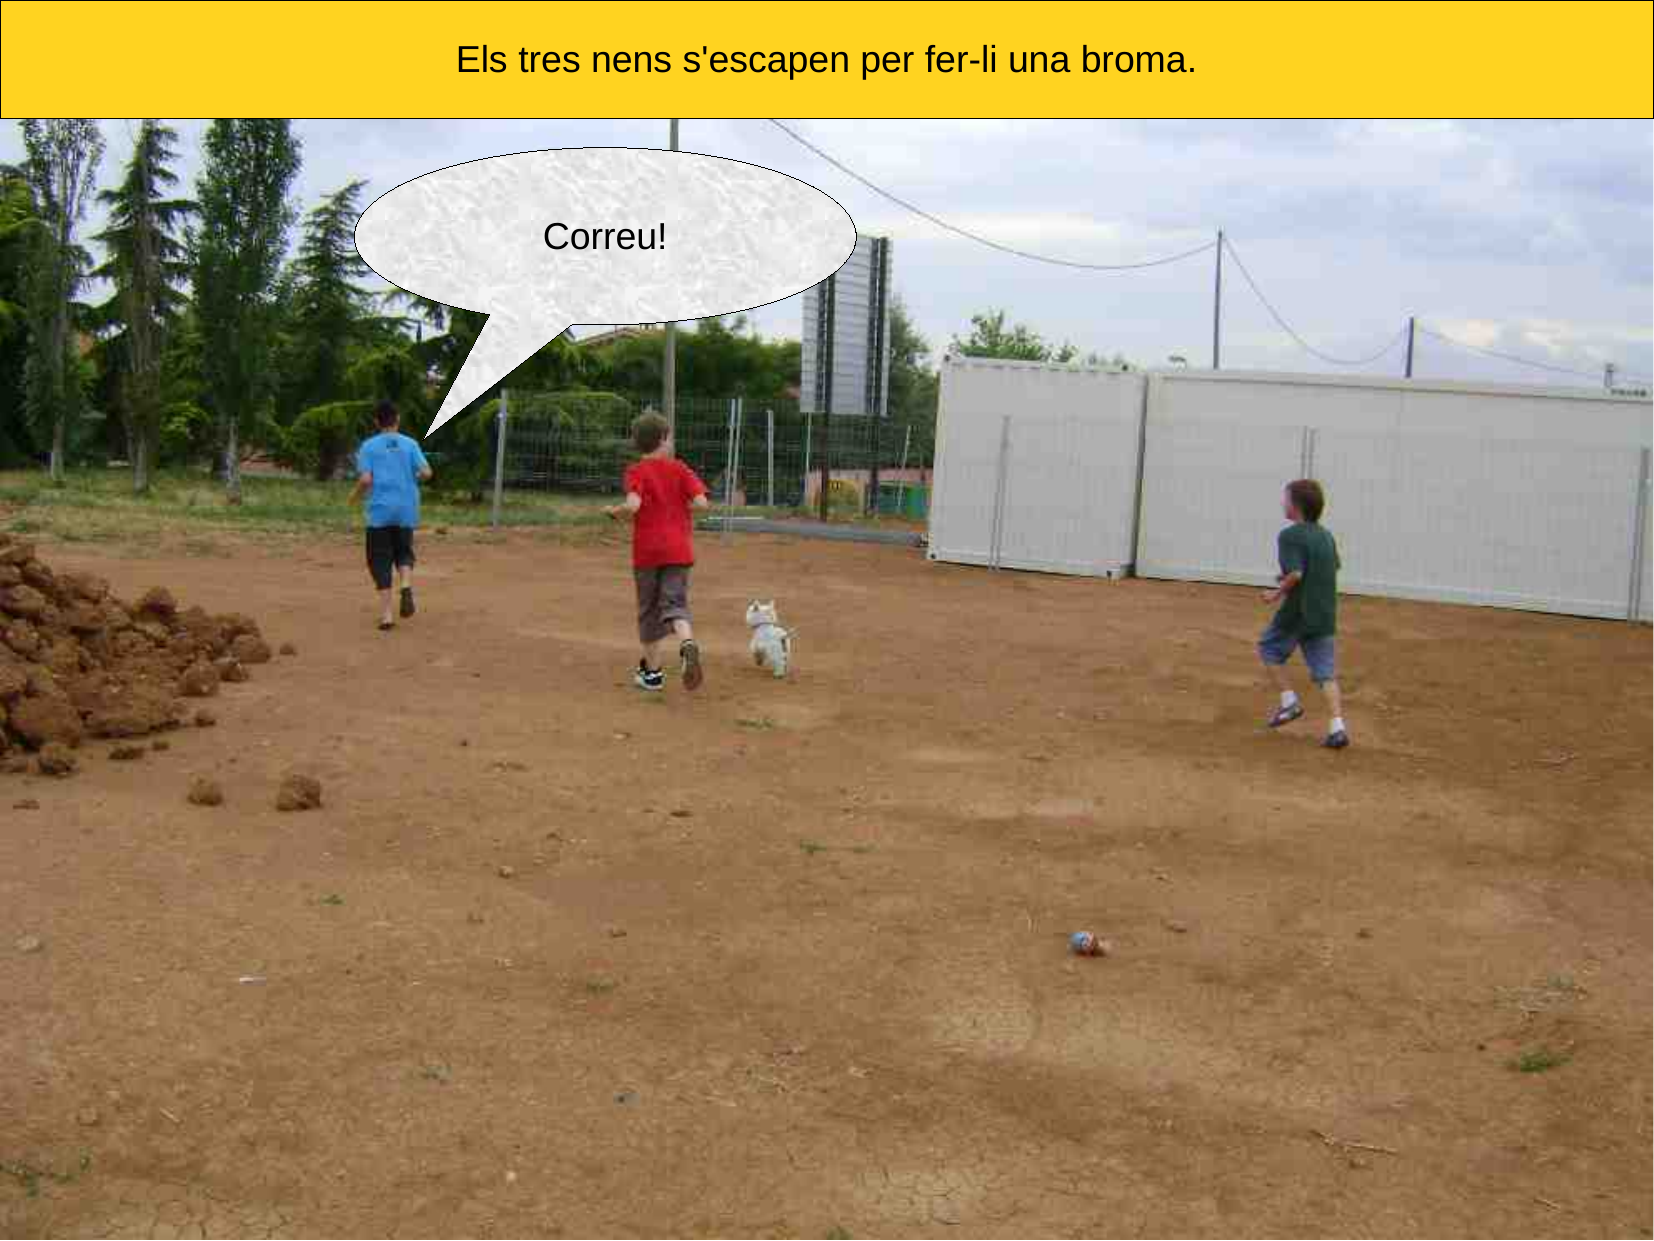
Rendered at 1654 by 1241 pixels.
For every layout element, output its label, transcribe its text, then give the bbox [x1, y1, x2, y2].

picture [0, 119, 1654, 1241]
text_box Correu! [354, 147, 857, 441]
text_box Els tres nens s'escapen per fer-li una broma. [0, 0, 1654, 119]
